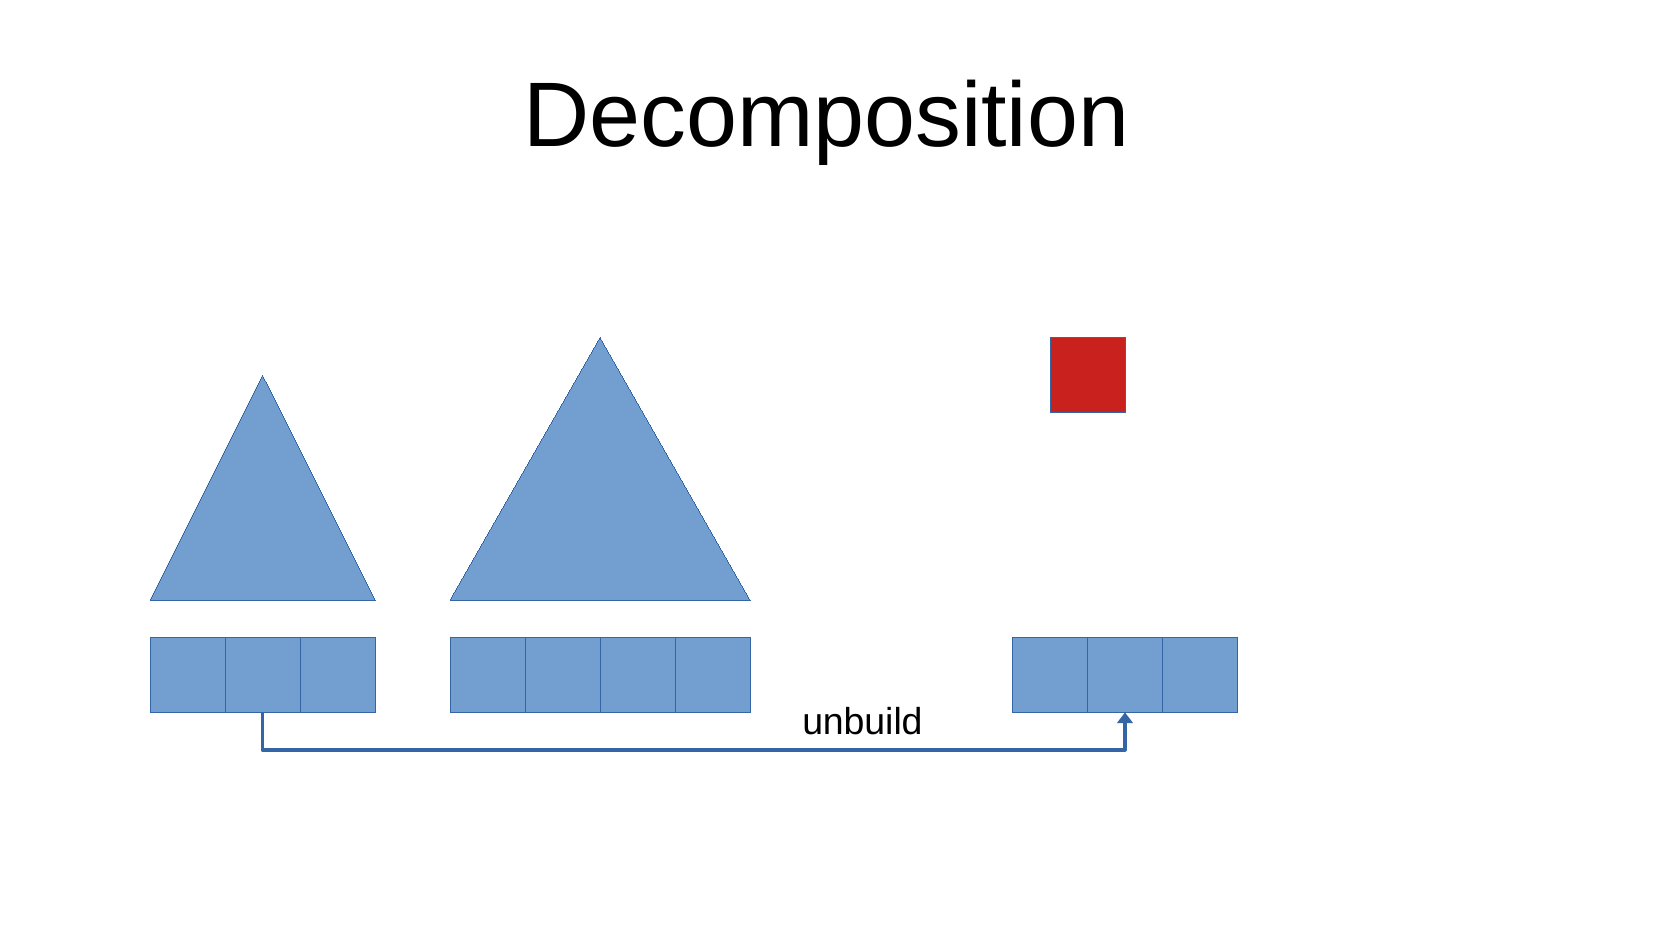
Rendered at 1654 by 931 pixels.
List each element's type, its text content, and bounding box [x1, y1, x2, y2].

text_box unbuild [787, 693, 939, 751]
text_box [150, 375, 376, 601]
text_box [450, 337, 751, 601]
title Decomposition [82, 37, 1571, 193]
text_box [150, 637, 376, 713]
text_box [1012, 637, 1238, 713]
text_box [450, 637, 751, 713]
text_box [1050, 337, 1126, 413]
